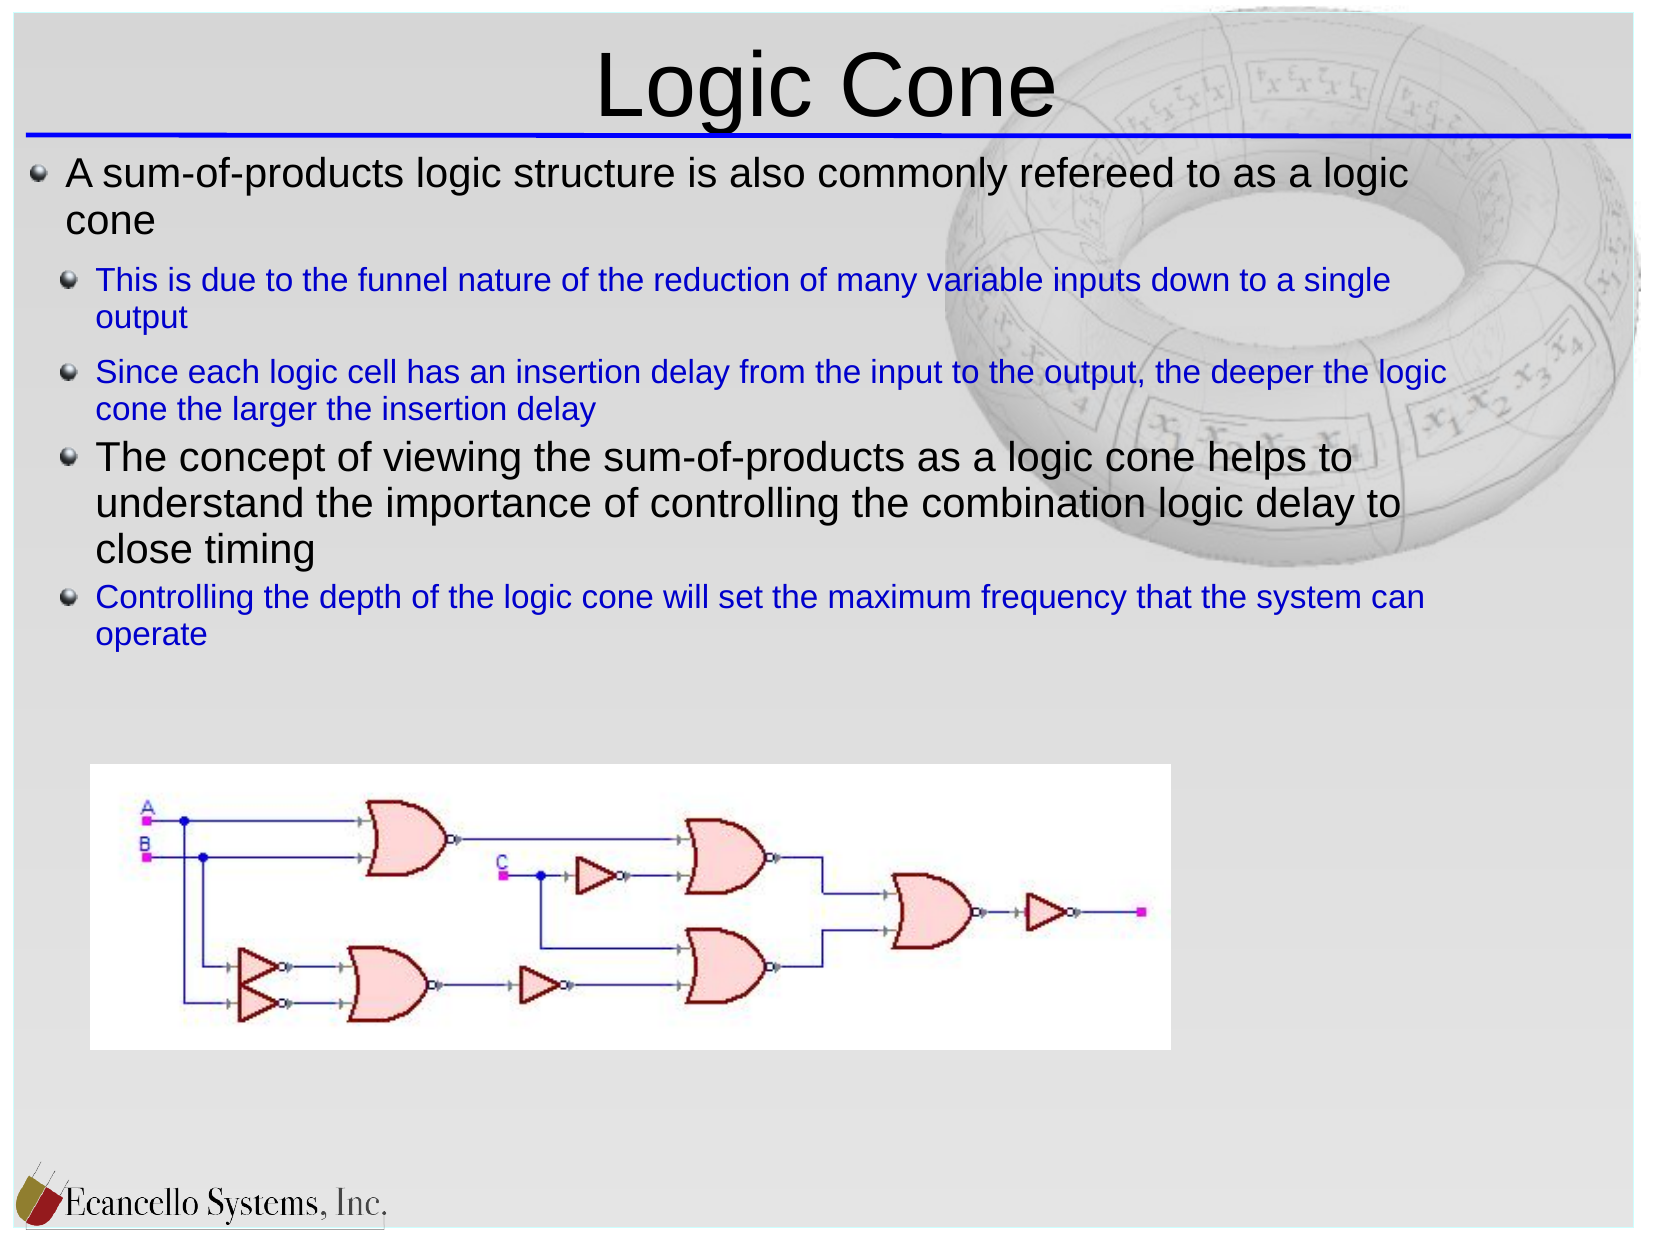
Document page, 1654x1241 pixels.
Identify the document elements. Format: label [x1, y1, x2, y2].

picture [15, 1161, 389, 1230]
picture [945, 5, 1641, 570]
picture [90, 764, 1171, 1050]
